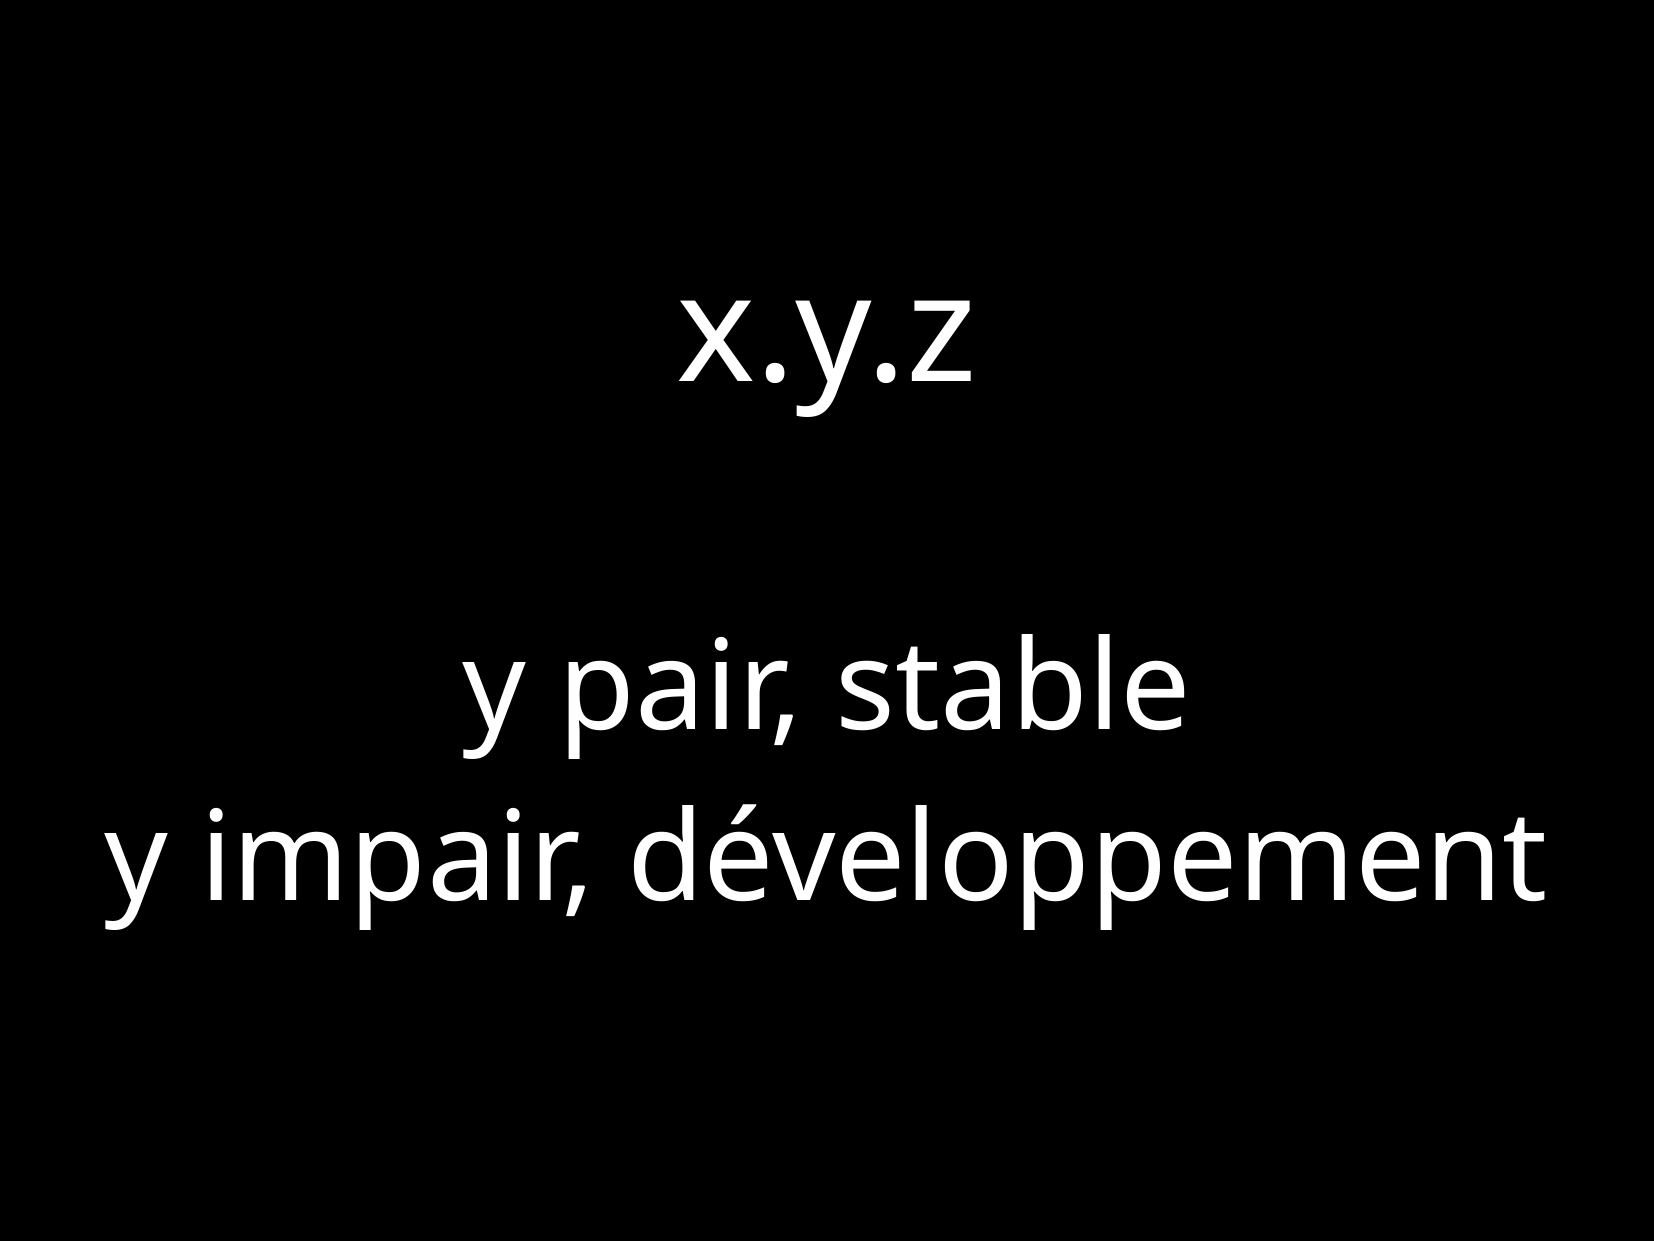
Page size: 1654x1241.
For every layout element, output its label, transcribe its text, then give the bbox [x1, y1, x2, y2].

subtitle x.y.z y pair, stable y impair, développement [82, 49, 1571, 1109]
